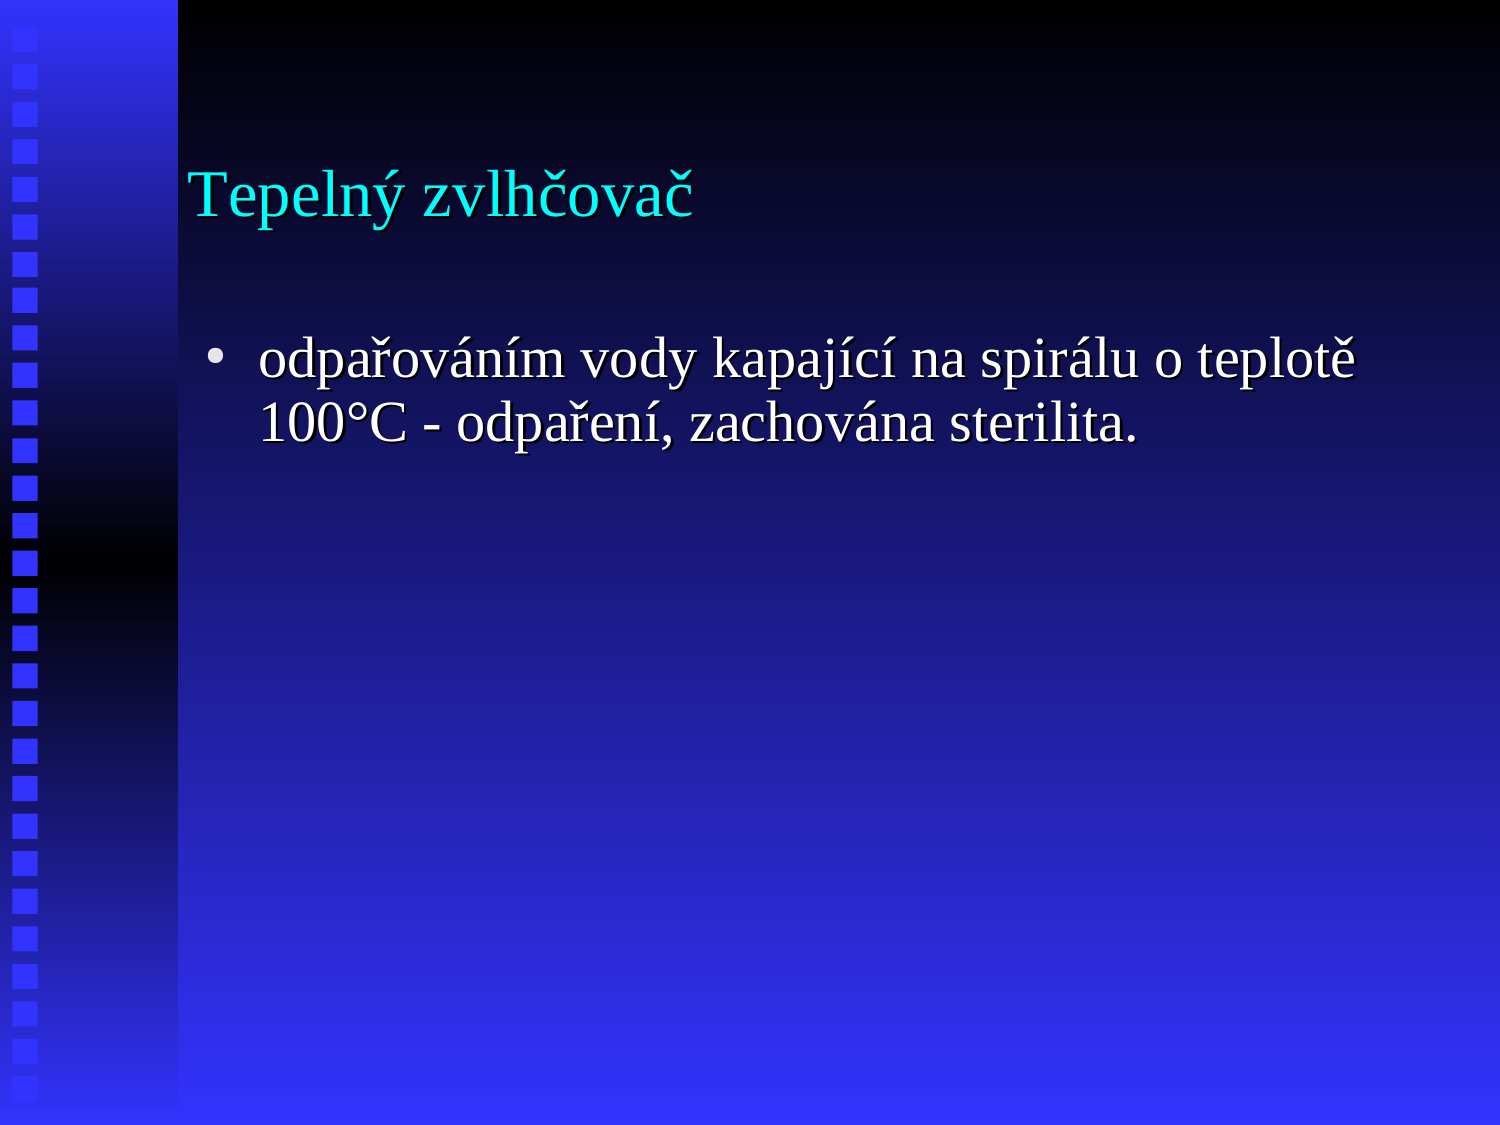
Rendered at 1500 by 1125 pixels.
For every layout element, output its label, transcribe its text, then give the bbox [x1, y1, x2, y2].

list odpařováním vody kapající na spirálu o teplotě 100°C - odpaření, zachována sterilita. [187, 324, 1463, 1000]
title Tepelný zvlhčovač [187, 99, 1463, 288]
